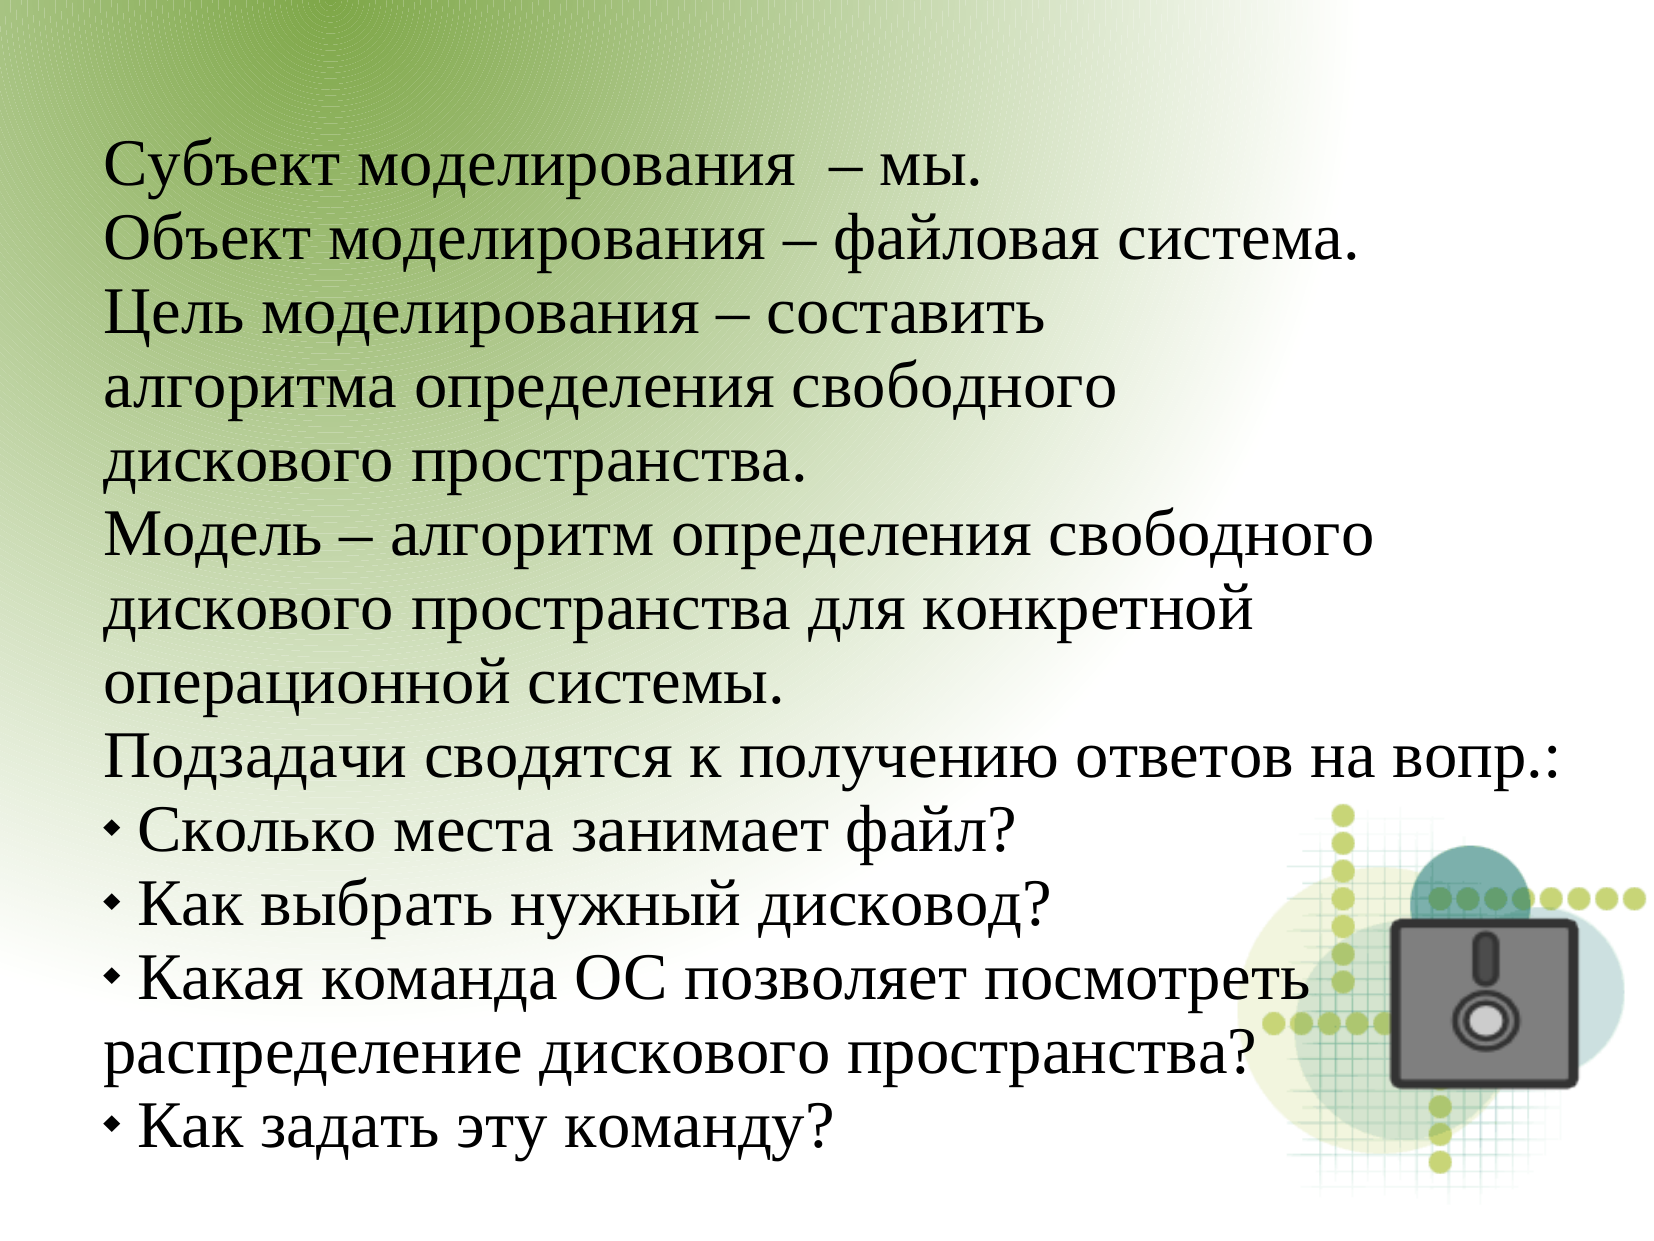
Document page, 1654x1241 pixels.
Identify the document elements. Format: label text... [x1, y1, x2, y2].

picture [1387, 915, 1584, 1093]
text_box Субъект моделирования – мы. Объект моделирования – файловая система. Цель моделирования – составить алгоритма определения свободного дискового пространства. Модель – алгоритм определения свободного дискового пространства для конкретной операционной системы. Подзадачи сводятся к получению ответов на вопр.: Сколько места занимает файл? Как выбрать нужный дисковод? Какая команда ОС позволяет посмотреть распределение дискового пространства? Как задать эту команду? [88, 118, 1595, 1170]
picture [1224, 792, 1654, 1211]
